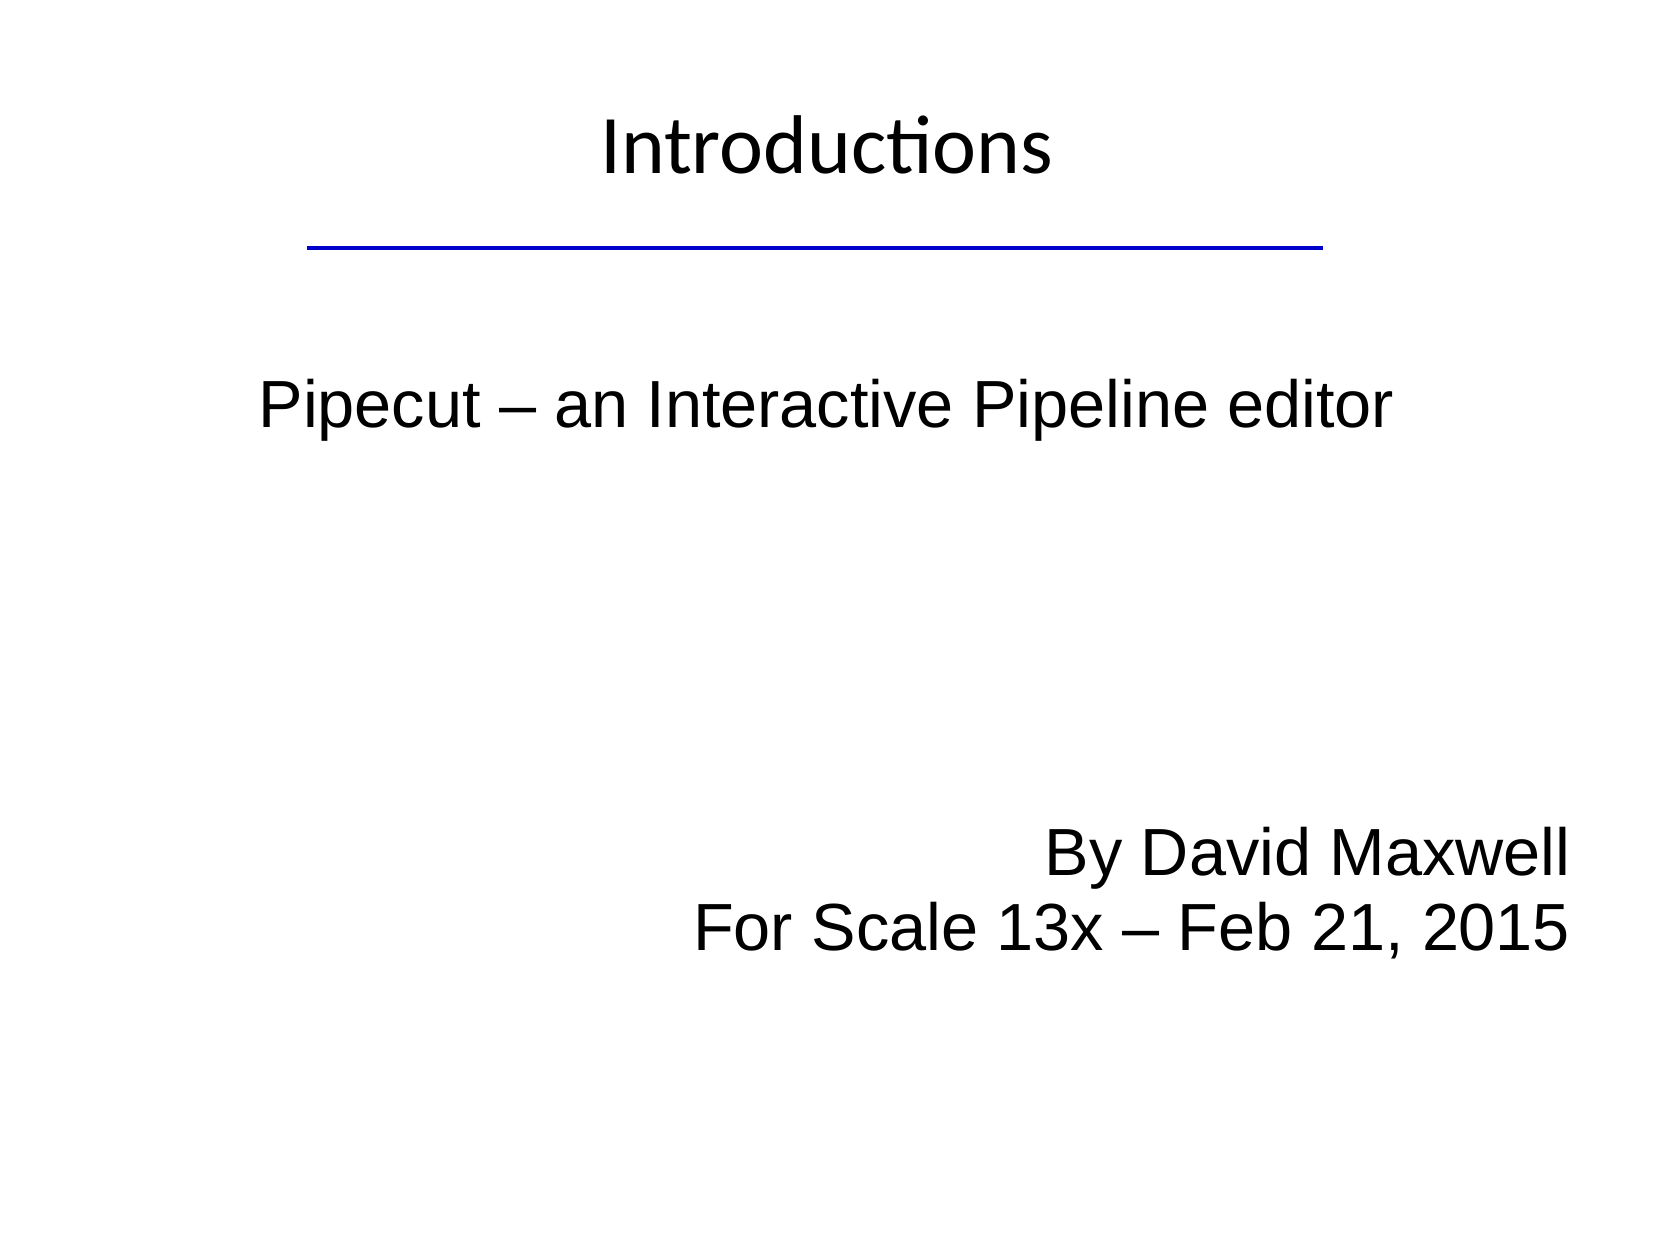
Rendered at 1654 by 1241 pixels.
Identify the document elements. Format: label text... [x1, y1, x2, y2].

subtitle Pipecut – an Interactive Pipeline editor By David Maxwell For Scale 13x – Feb 21, 2015 [82, 291, 1571, 1115]
title Introductions [82, 49, 1571, 257]
